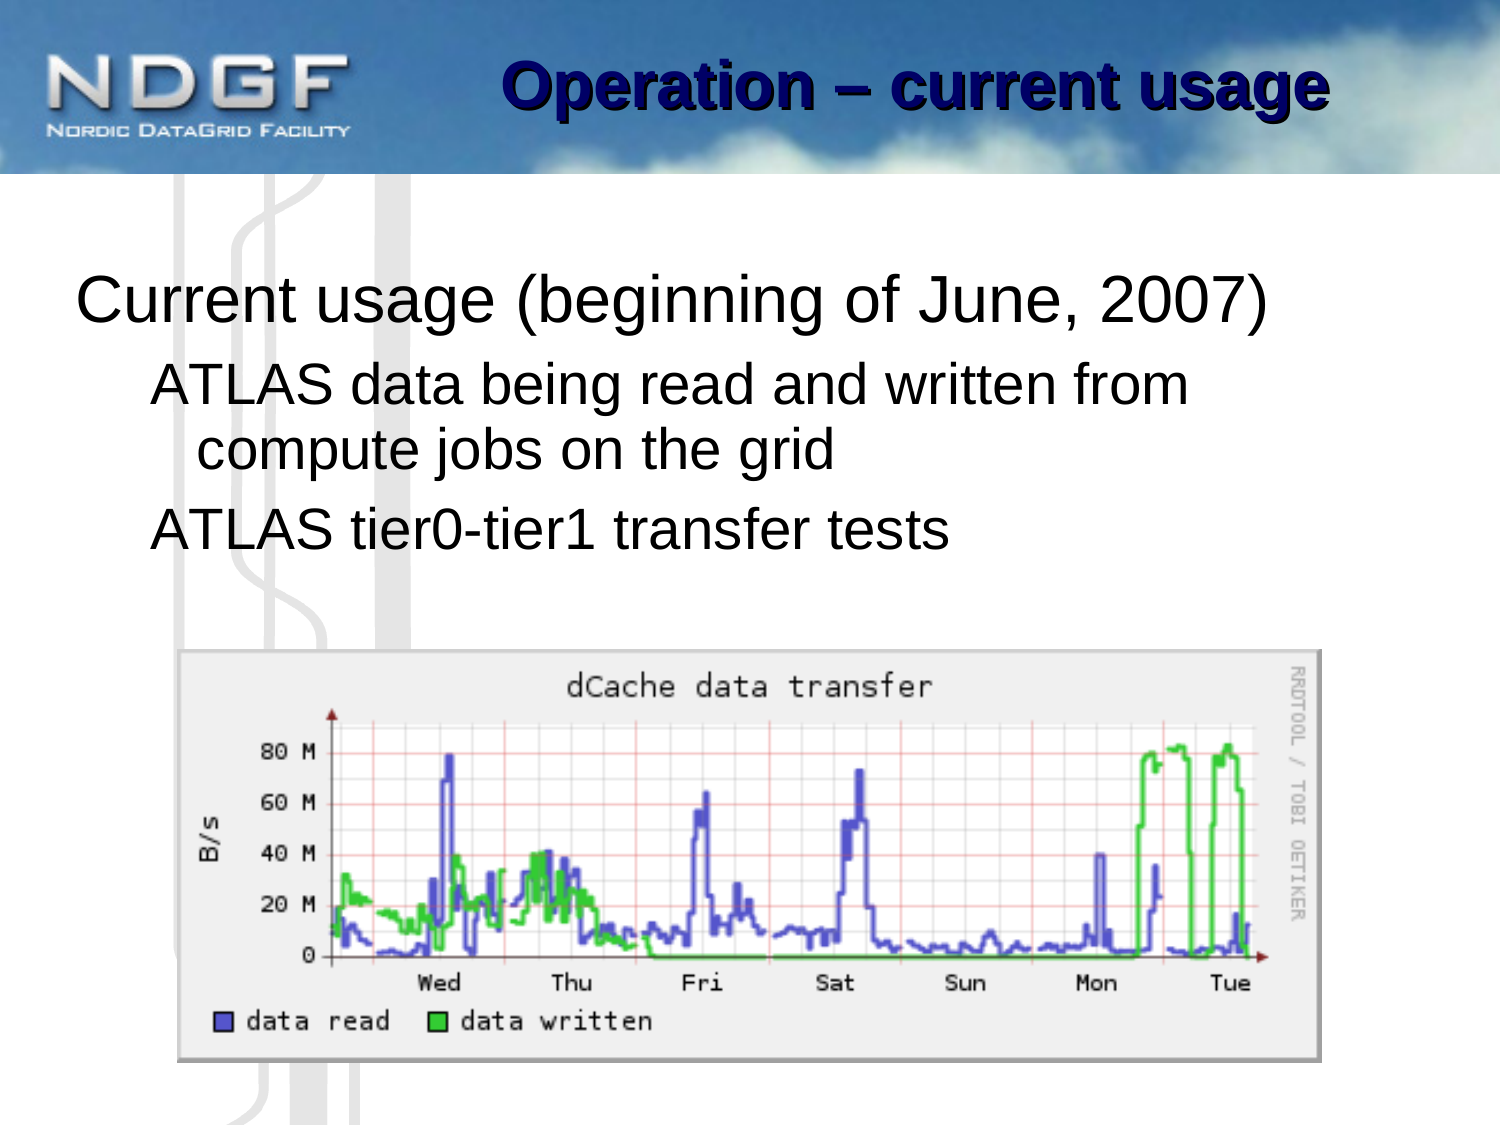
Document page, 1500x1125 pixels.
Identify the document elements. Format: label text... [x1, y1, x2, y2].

picture [0, 0, 1500, 1125]
list Current usage (beginning of June, 2007) ATLAS data being read and written from compute jobs on the grid ATLAS tier0-tier1 transfer tests [75, 262, 1426, 1006]
title Operation – current usage [372, 19, 1459, 150]
